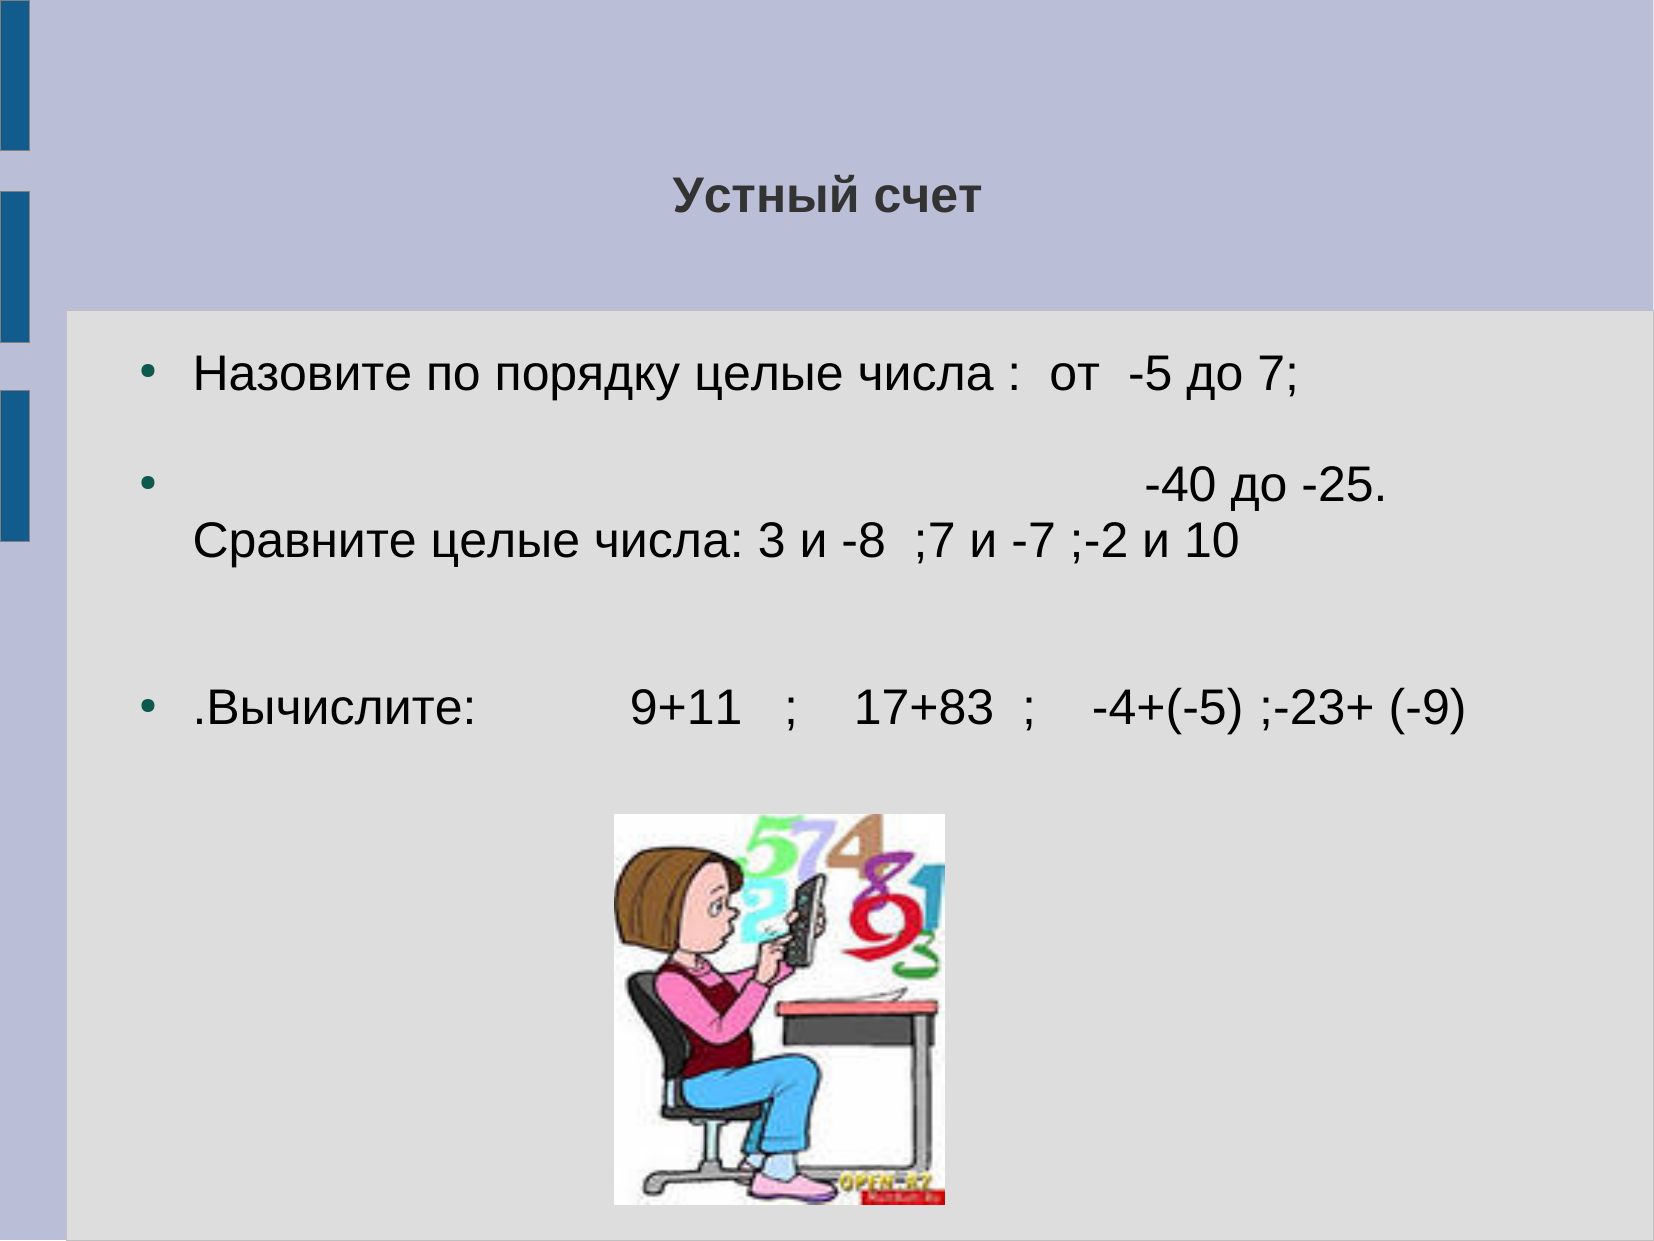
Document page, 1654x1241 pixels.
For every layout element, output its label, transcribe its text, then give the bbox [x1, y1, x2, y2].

picture [614, 814, 945, 1205]
title Устный счет [121, 91, 1534, 299]
list Назовите по порядку целые числа : от -5 до 7; -40 до -25. Сравните целые числа: 3 и -8 ;7 и -7 ;-2 и 10 .Вычислите: 9+11 ; 17+83 ; -4+(-5) ​;-23+ (-9) [121, 344, 1534, 1127]
